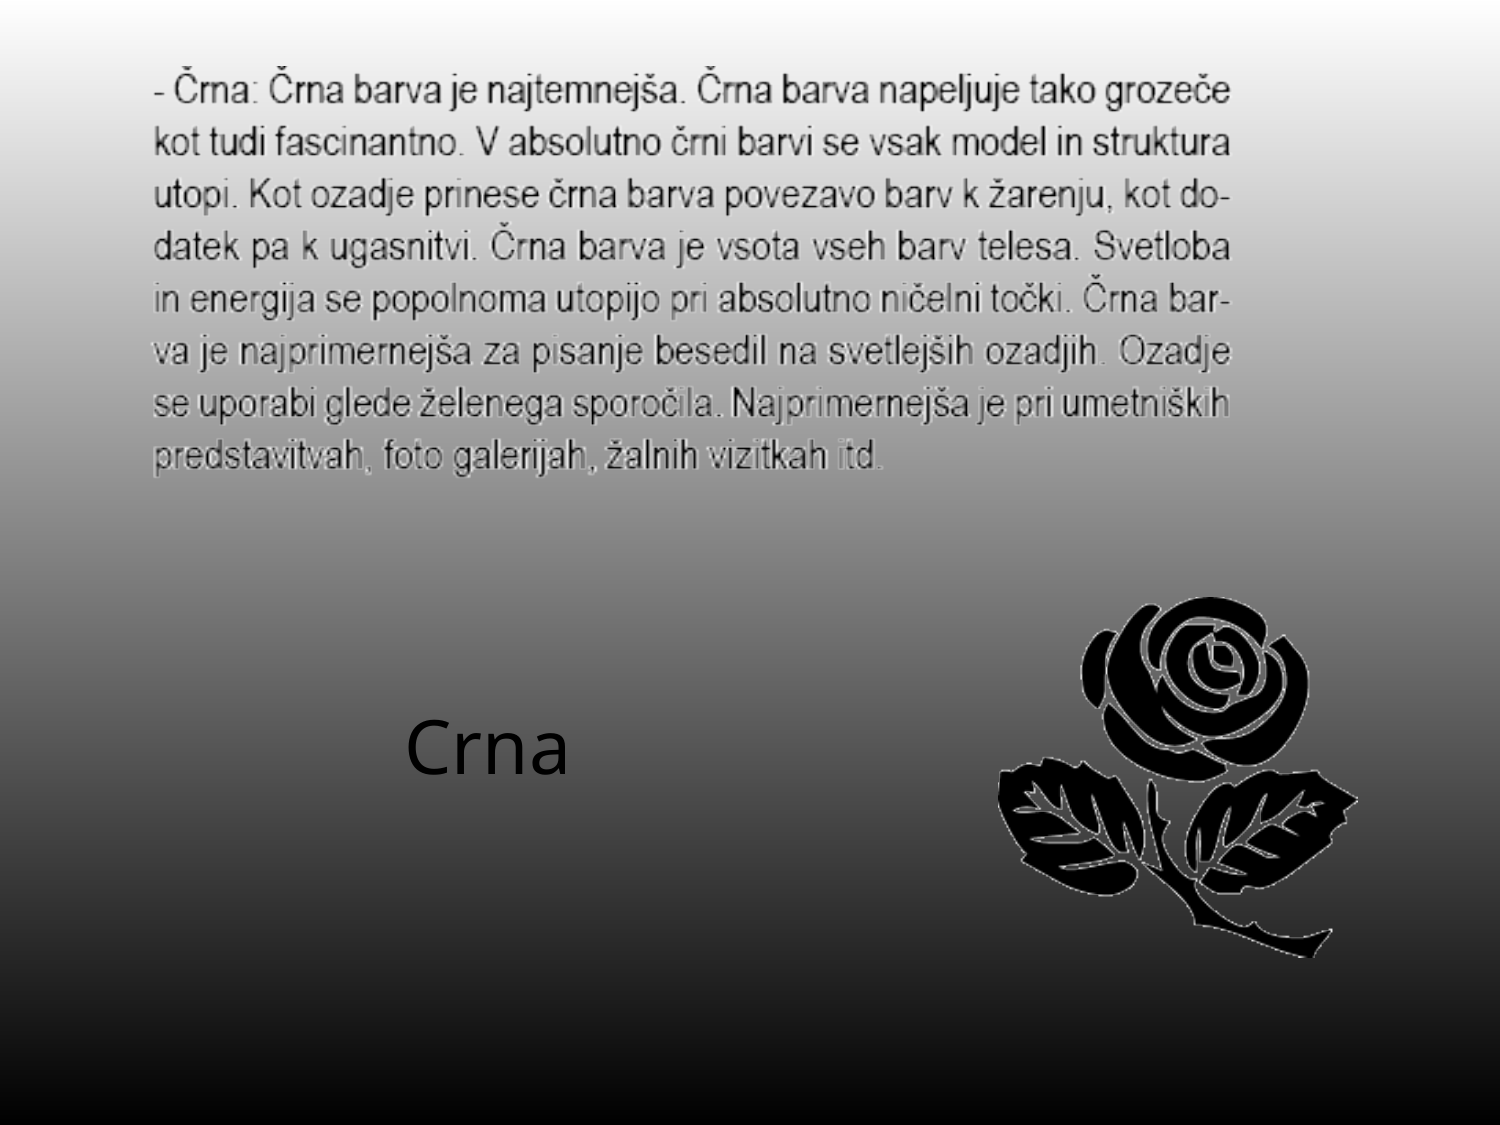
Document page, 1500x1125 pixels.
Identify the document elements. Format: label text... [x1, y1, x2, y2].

picture [998, 597, 1358, 958]
text_box Crna [206, 692, 769, 952]
picture [135, 66, 1258, 482]
